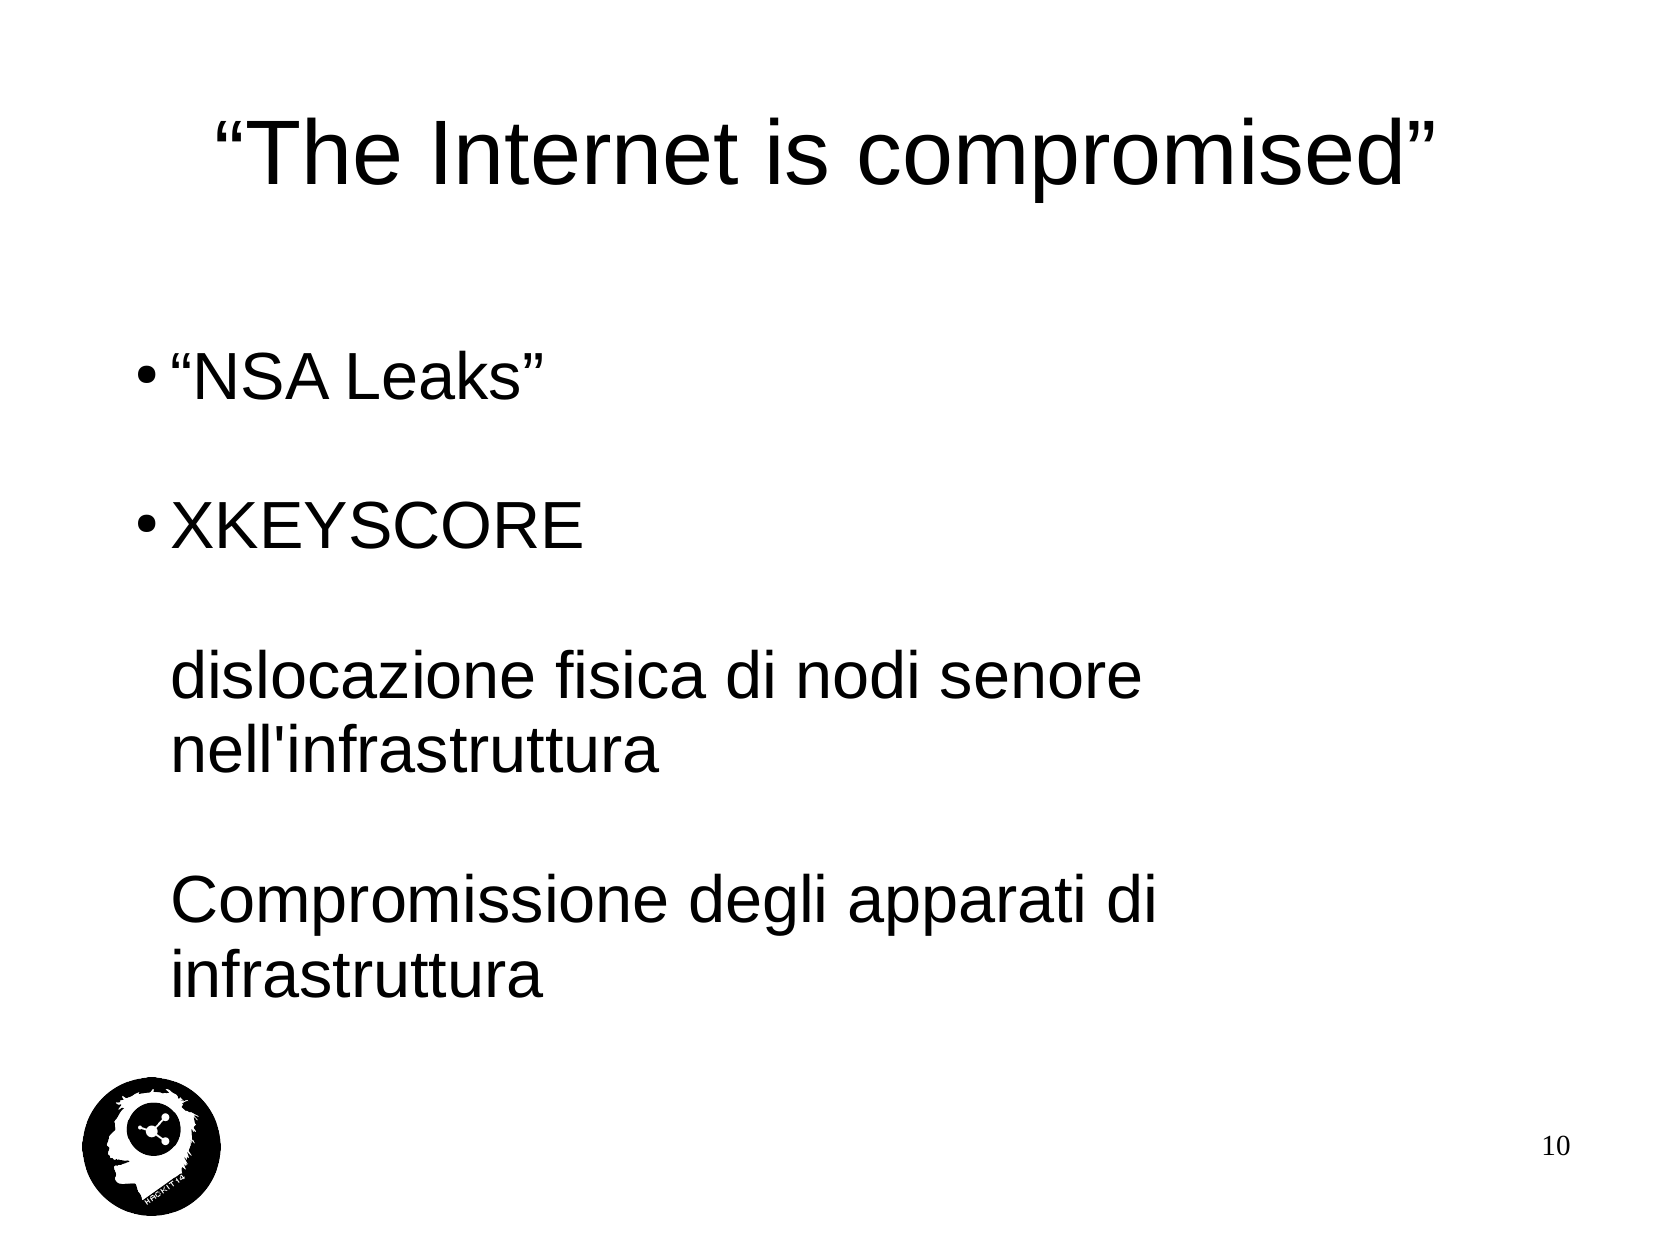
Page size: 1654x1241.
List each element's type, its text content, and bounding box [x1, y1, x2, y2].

title “The Internet is compromised” [82, 49, 1571, 257]
picture [82, 1077, 221, 1216]
text_box “NSA Leaks” XKEYSCORE dislocazione fisica di nodi senore nell'infrastruttura Compromissione degli apparati di infrastruttura [120, 256, 1531, 1094]
